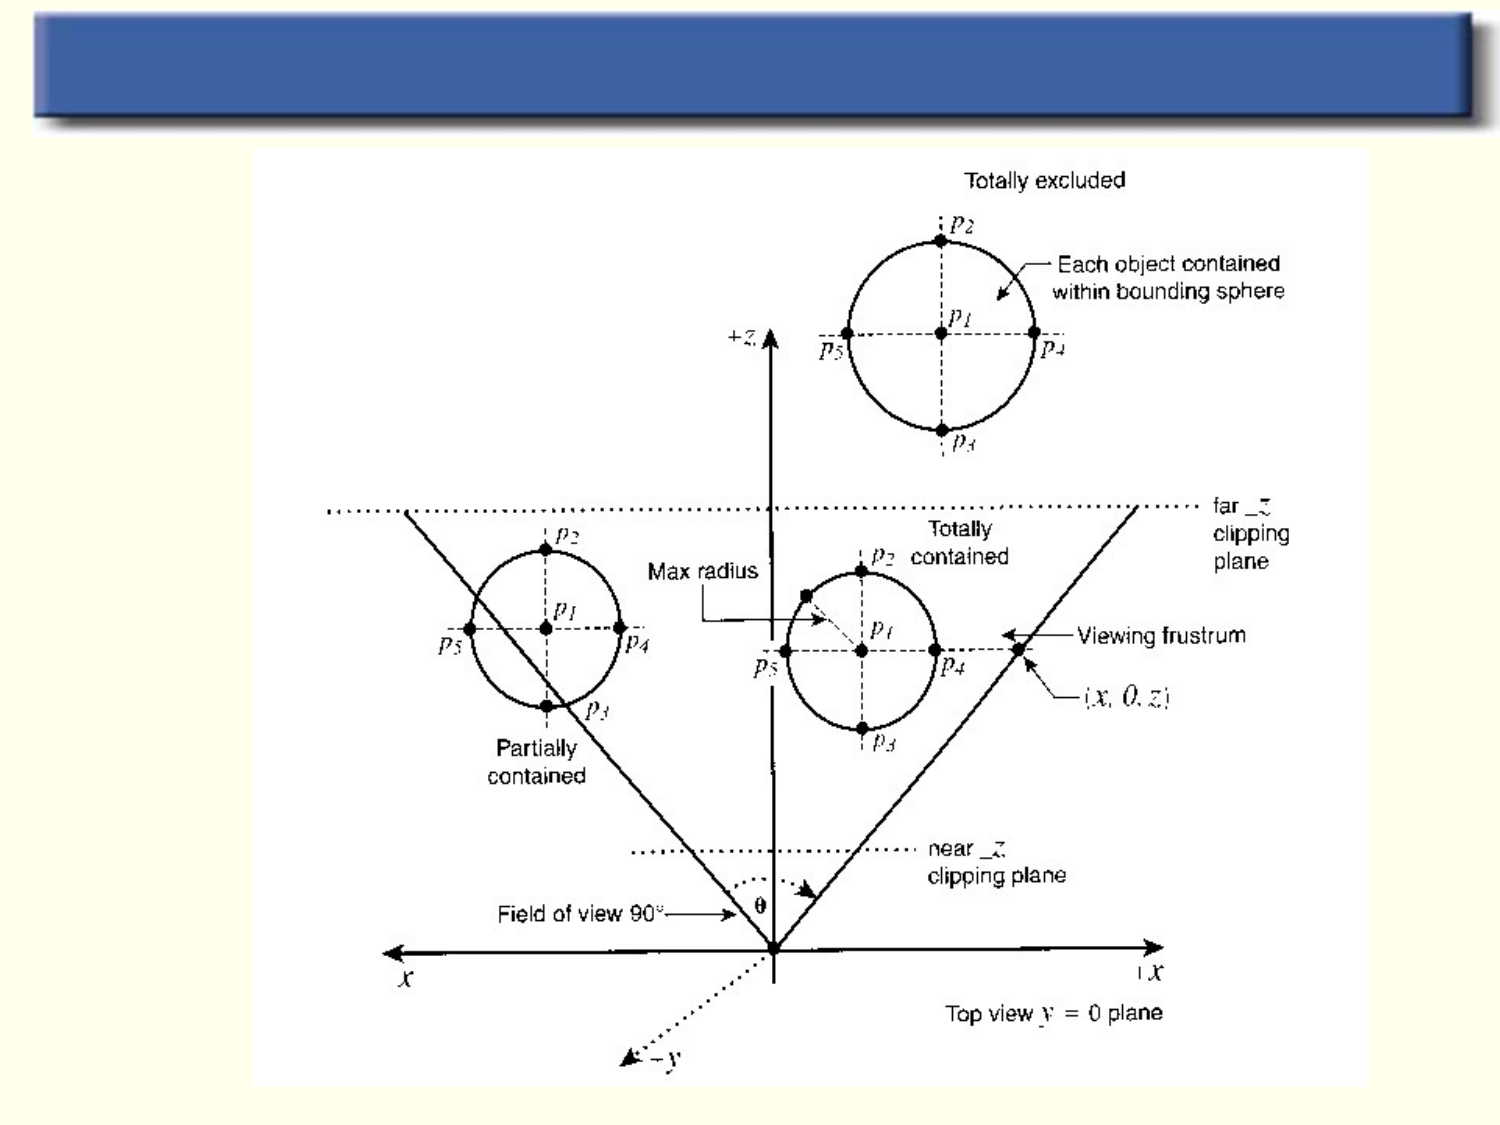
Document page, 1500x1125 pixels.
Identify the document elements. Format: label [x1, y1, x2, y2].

picture [32, 9, 1500, 137]
picture [253, 148, 1367, 1087]
